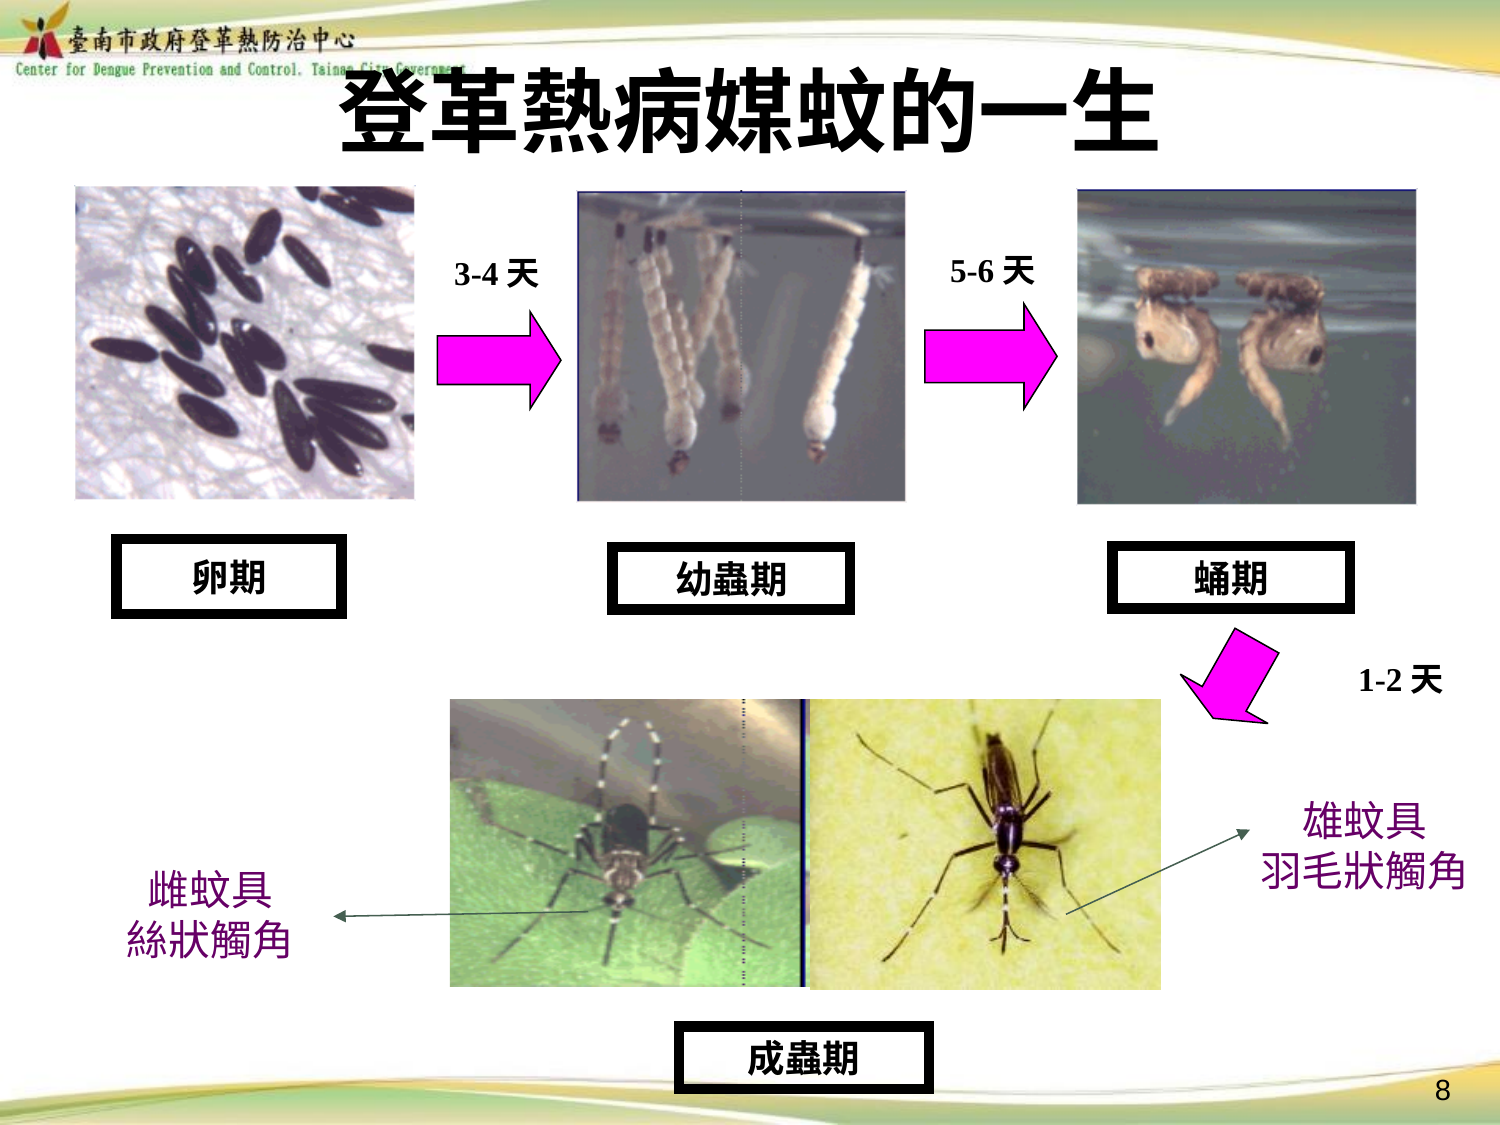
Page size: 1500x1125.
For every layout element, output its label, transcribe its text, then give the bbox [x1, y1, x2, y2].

text_box 雄蚊具 羽毛狀觸角 [1229, 785, 1500, 904]
text_box 雌蚊具 絲狀觸角 [87, 855, 334, 973]
text_box 幼蟲期 [612, 546, 850, 610]
picture [0, 0, 1500, 1125]
text_box 蛹期 [1112, 546, 1351, 609]
text_box 1-2天 [1343, 650, 1459, 707]
text_box [437, 311, 561, 409]
text_box [1180, 628, 1279, 724]
text_box 登革熱病媒蚊的一生 [253, 46, 1247, 172]
text_box <編號> [1116, 1063, 1467, 1111]
text_box 卵期 [116, 539, 342, 615]
text_box 5-6天 [935, 241, 1051, 297]
text_box 成蟲期 [679, 1026, 930, 1090]
text_box 3-4天 [439, 244, 555, 300]
text_box [924, 303, 1058, 409]
